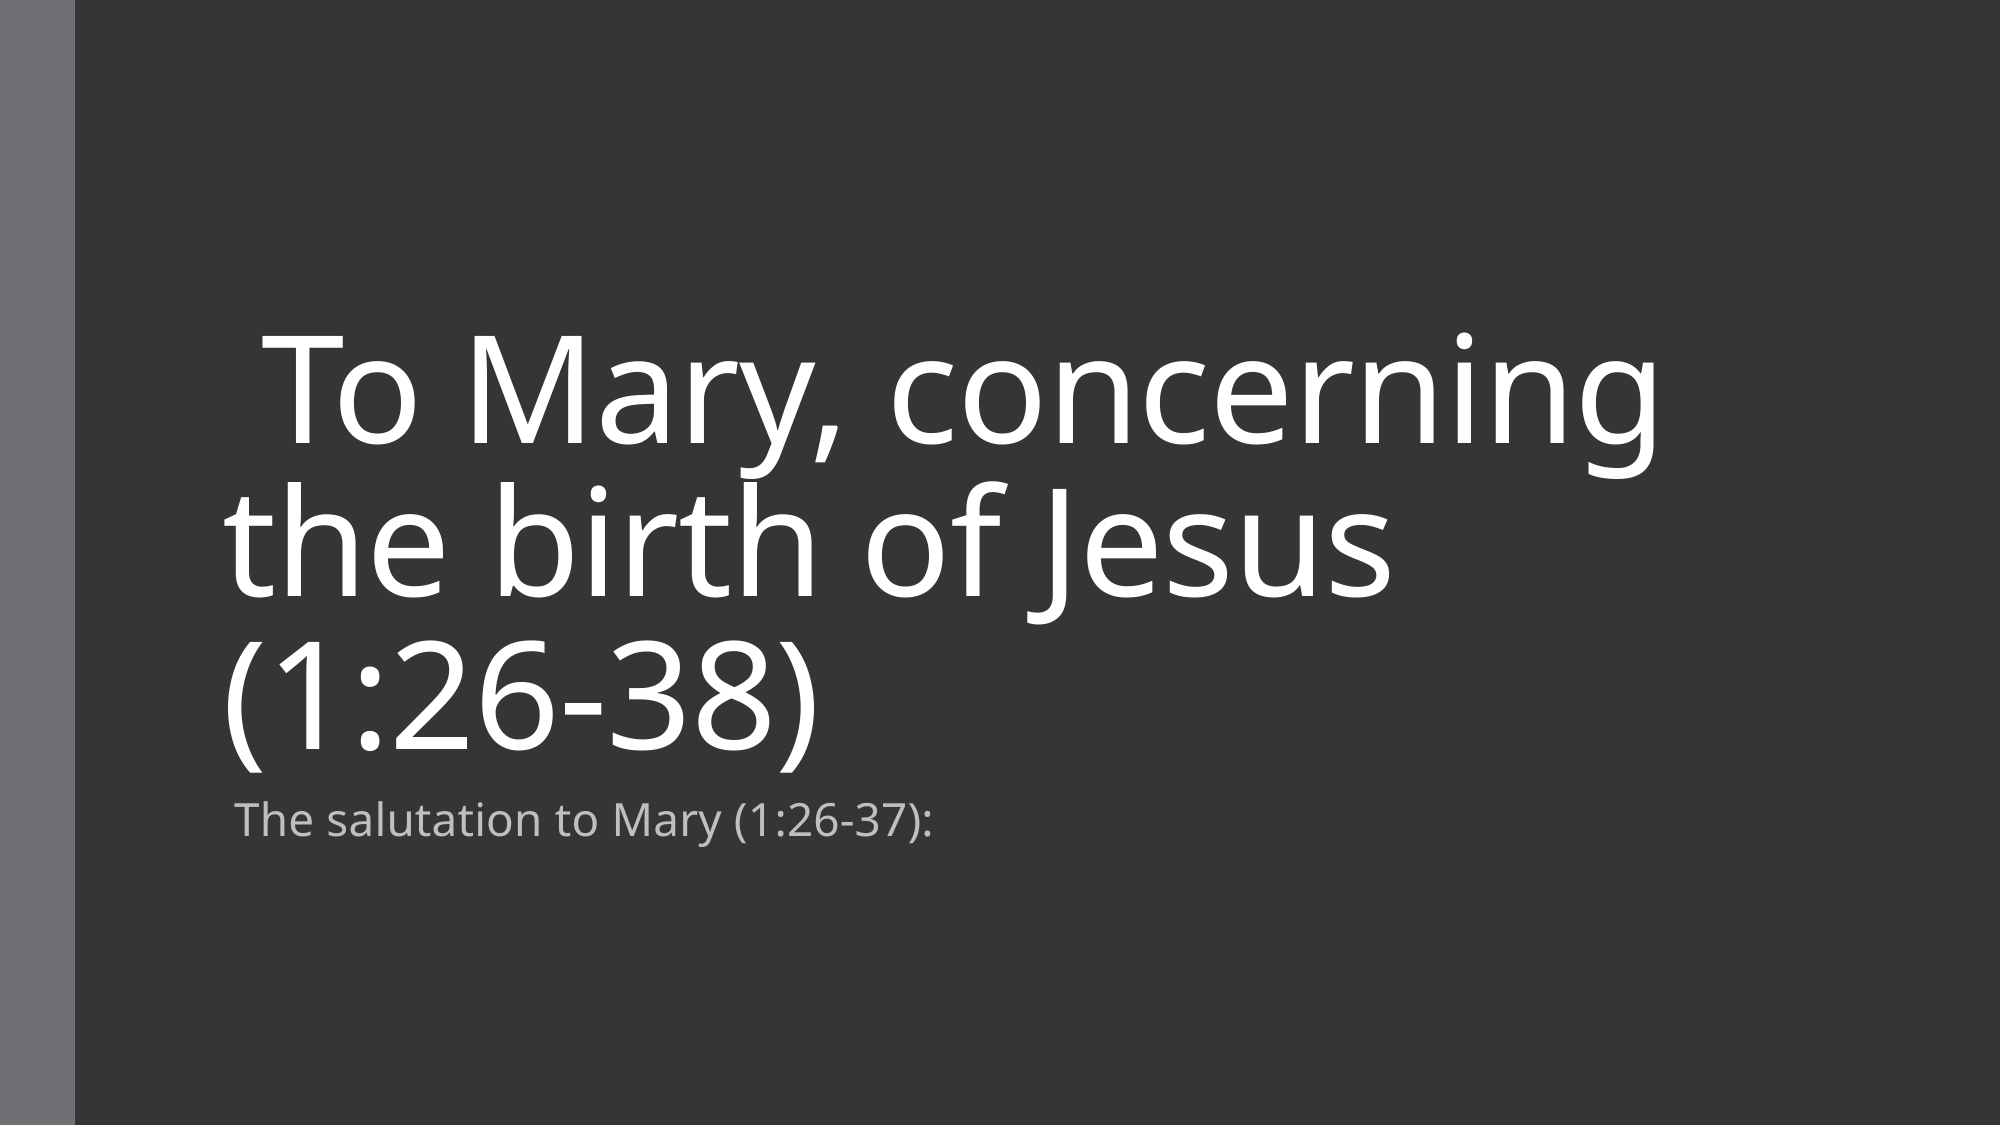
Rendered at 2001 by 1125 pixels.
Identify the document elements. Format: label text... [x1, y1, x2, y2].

subtitle The salutation to Mary (1:26-37): [206, 787, 1752, 1066]
title To Mary, concerning the birth of Jesus (1:26-38) [206, 124, 1752, 787]
